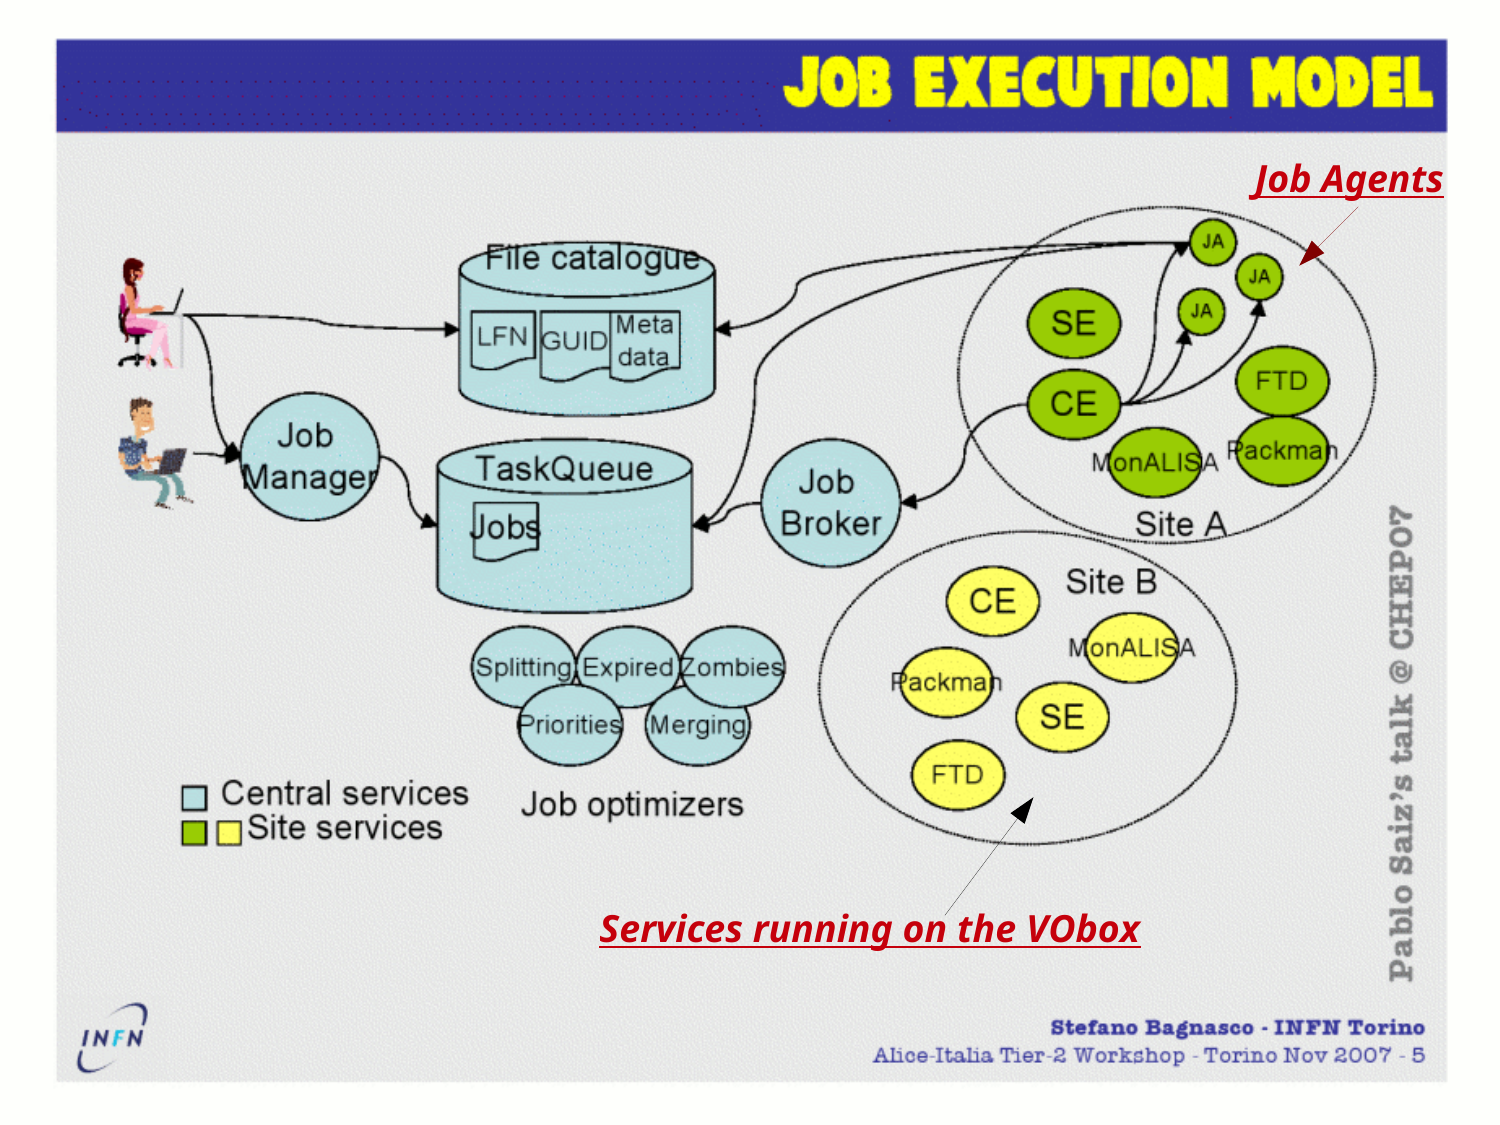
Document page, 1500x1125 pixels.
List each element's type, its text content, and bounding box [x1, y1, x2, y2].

text_box Services running on the VObox [584, 897, 1179, 958]
text_box Job Agents [1240, 147, 1478, 208]
picture [0, 0, 1500, 1125]
